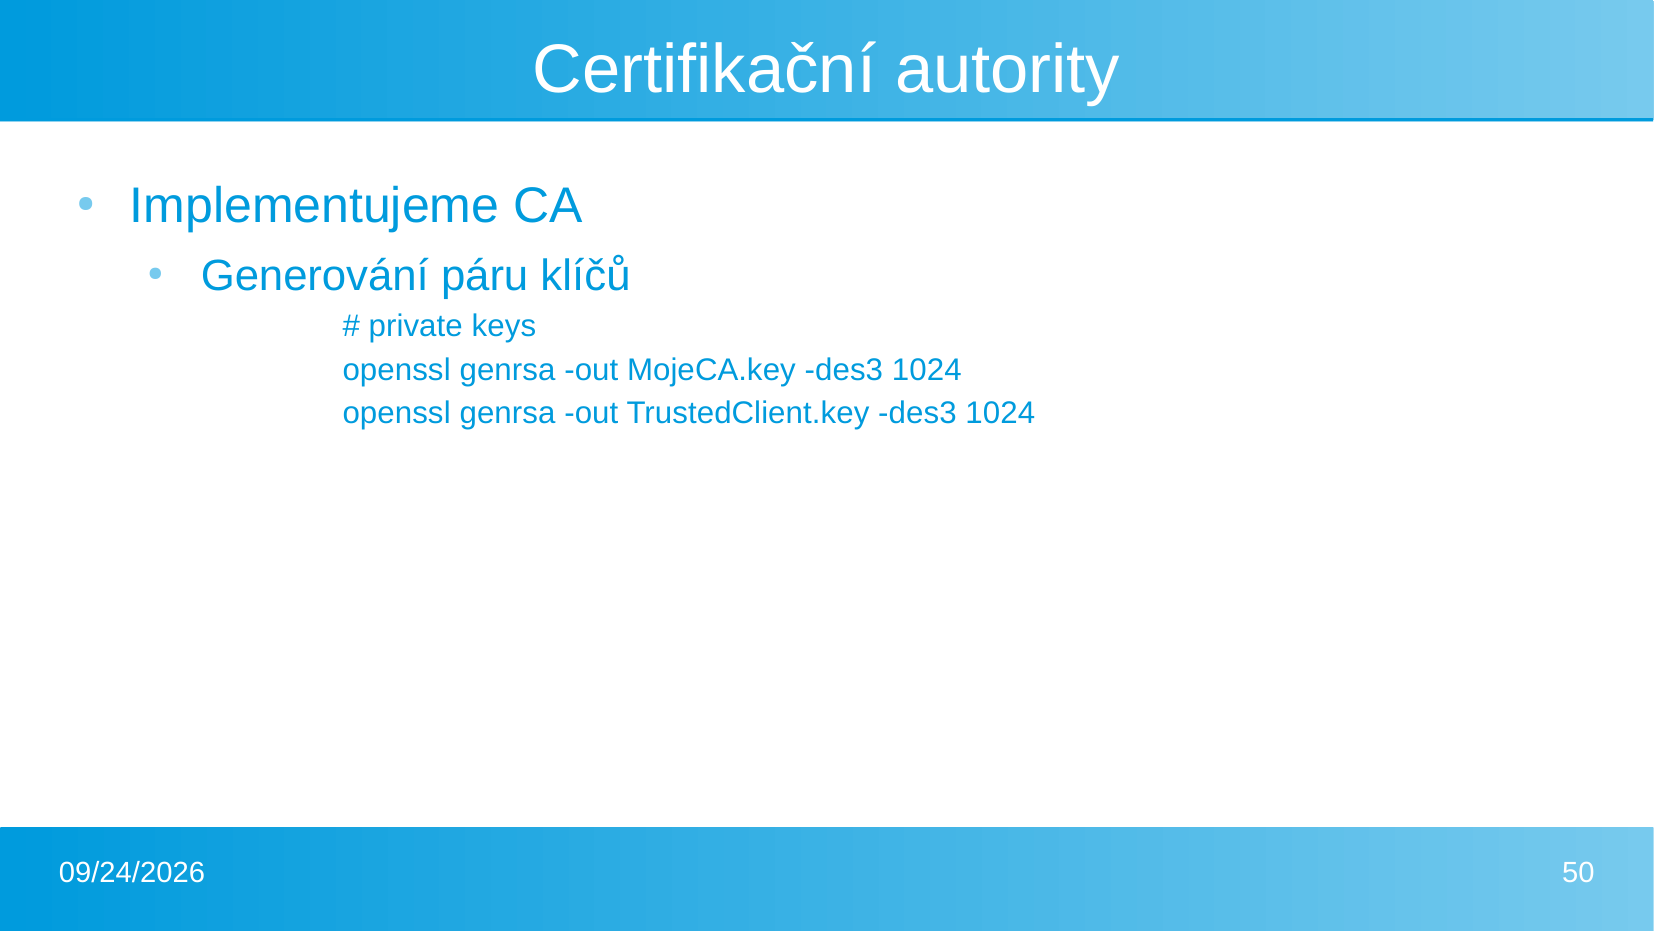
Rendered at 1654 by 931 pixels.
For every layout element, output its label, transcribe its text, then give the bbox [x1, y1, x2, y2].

title Certifikační autority [59, 29, 1595, 108]
list Implementujeme CA Generování páru klíčů # private keys openssl genrsa -out MojeCA.key -des3 1024 openssl genrsa -out TrustedClient.key -des3 1024 [59, 177, 1595, 768]
